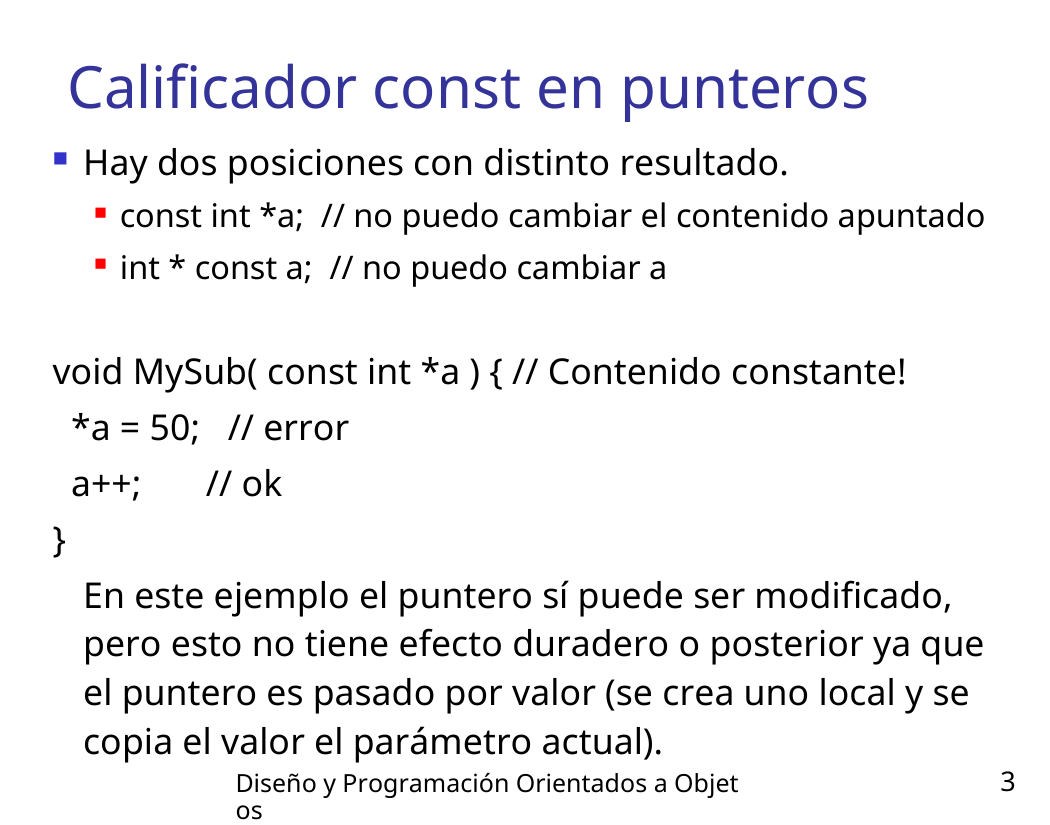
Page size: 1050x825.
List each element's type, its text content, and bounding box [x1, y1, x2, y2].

list Hay dos posiciones con distinto resultado. const int *a; // no puedo cambiar el contenido apuntado int * const a; // no puedo cambiar a void MySub( const int *a ) { // Contenido constante! *a = 50; // error a++; // ok } En este ejemplo el puntero sí puede ser modificado, pero esto no tiene efecto duradero o posterior ya que el puntero es pasado por valor (se crea uno local y se copia el valor el parámetro actual). [52, 137, 1024, 770]
title Calificador const en punteros [52, 3, 1026, 134]
